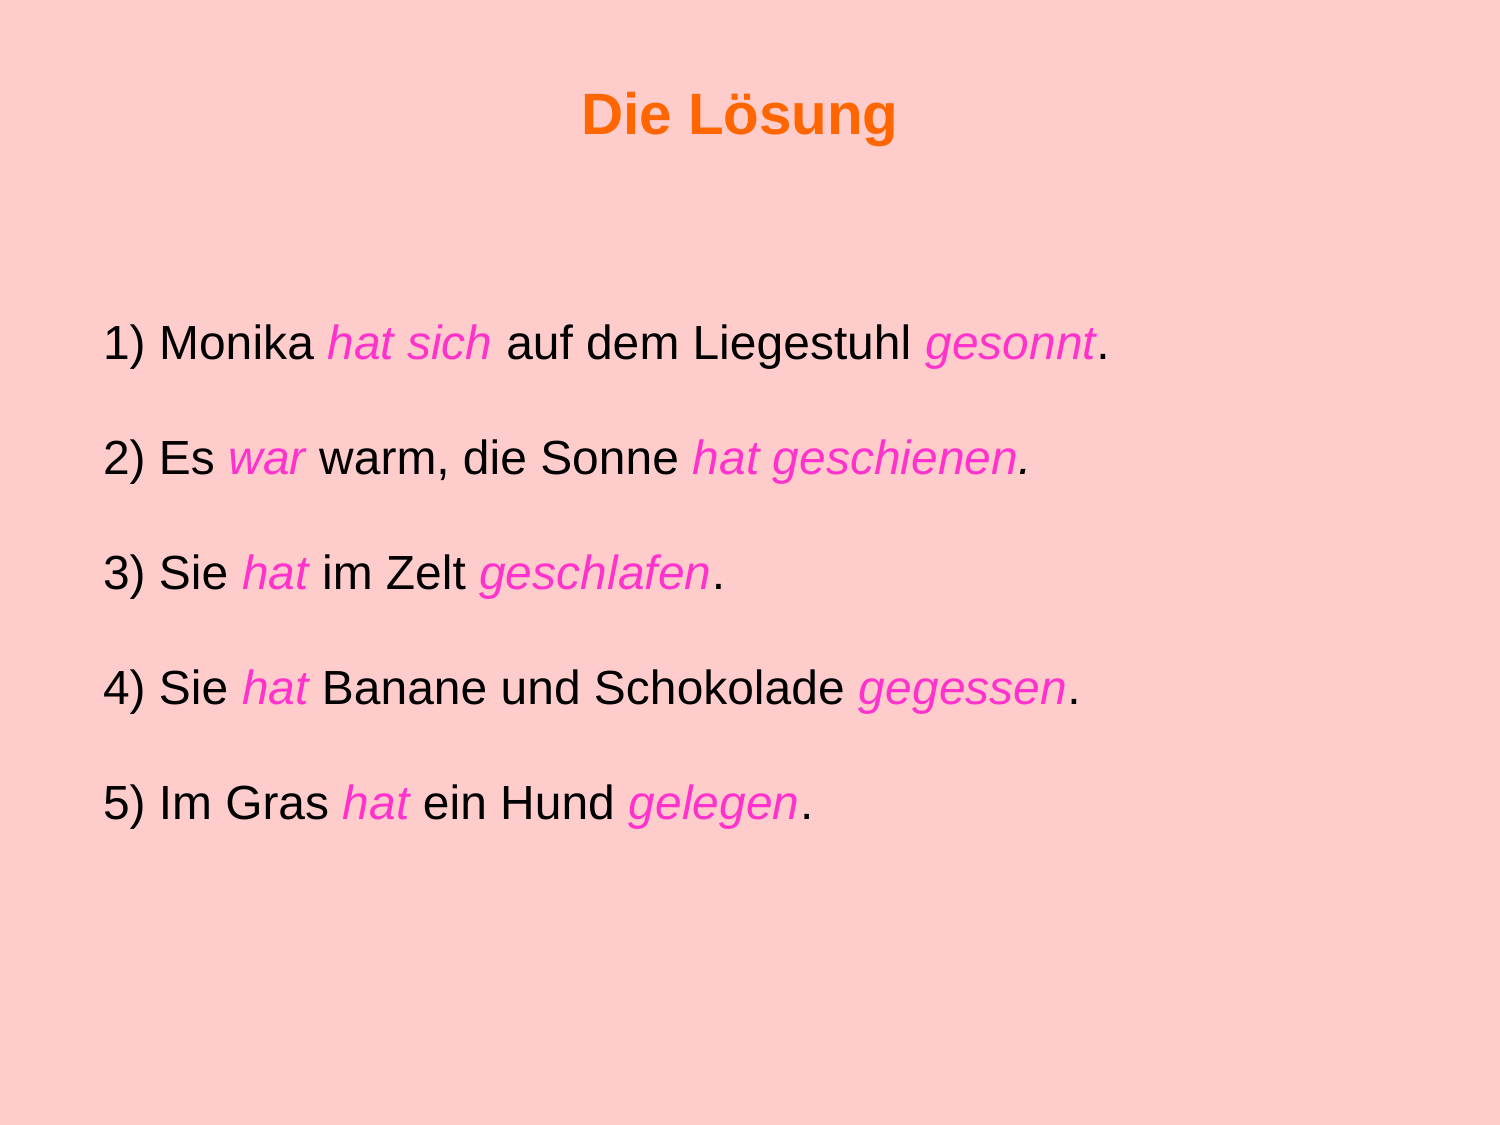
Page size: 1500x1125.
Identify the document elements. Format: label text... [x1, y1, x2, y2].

text_box Monika hat sich auf dem Liegestuhl gesonnt. 2) Es war warm, die Sonne hat geschienen. 3) Sie hat im Zelt geschlafen. 4) Sie hat Banane und Schokolade gegessen. 5) Im Gras hat ein Hund gelegen. [88, 189, 1424, 952]
title Die Lösung [64, 0, 1415, 223]
